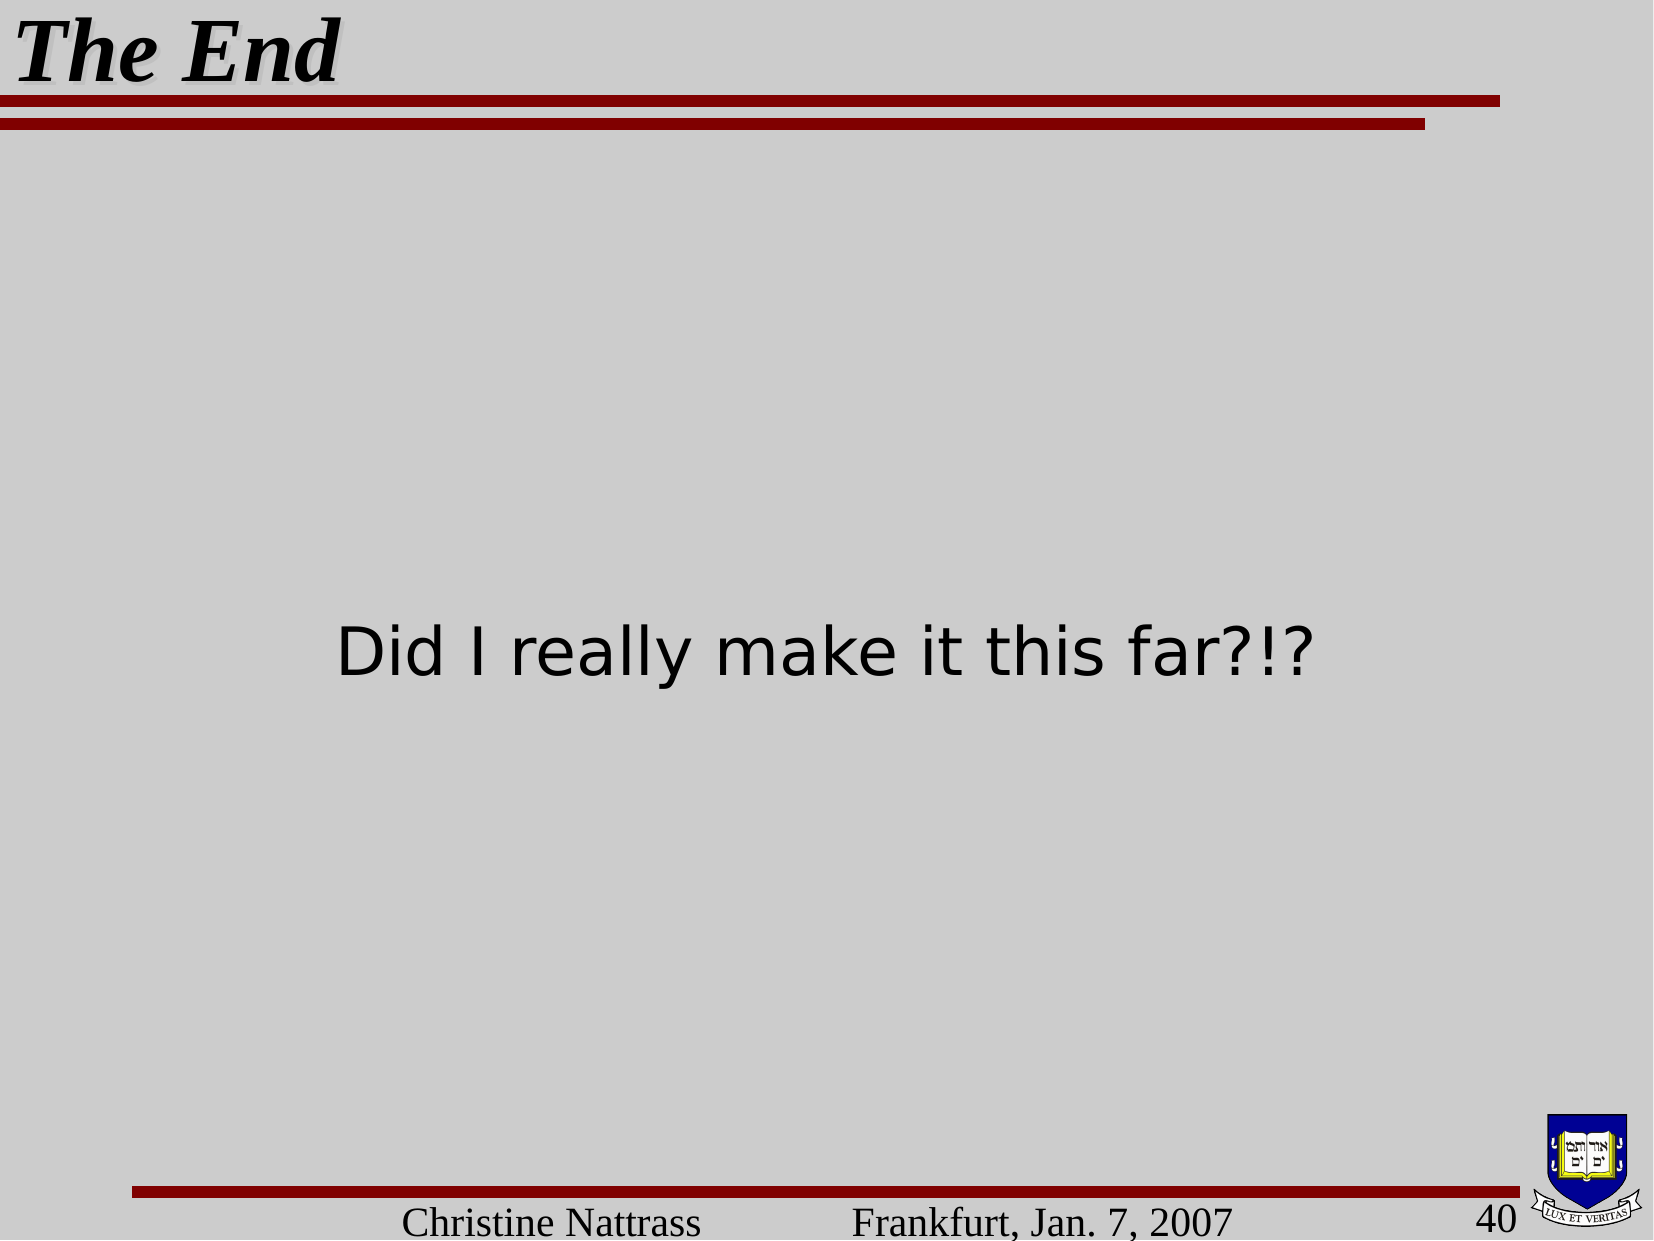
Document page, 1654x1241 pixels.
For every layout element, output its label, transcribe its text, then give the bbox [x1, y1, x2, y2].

picture [1530, 1114, 1643, 1227]
subtitle Did I really make it this far?!? [82, 250, 1571, 1055]
title The End [11, 0, 1512, 107]
